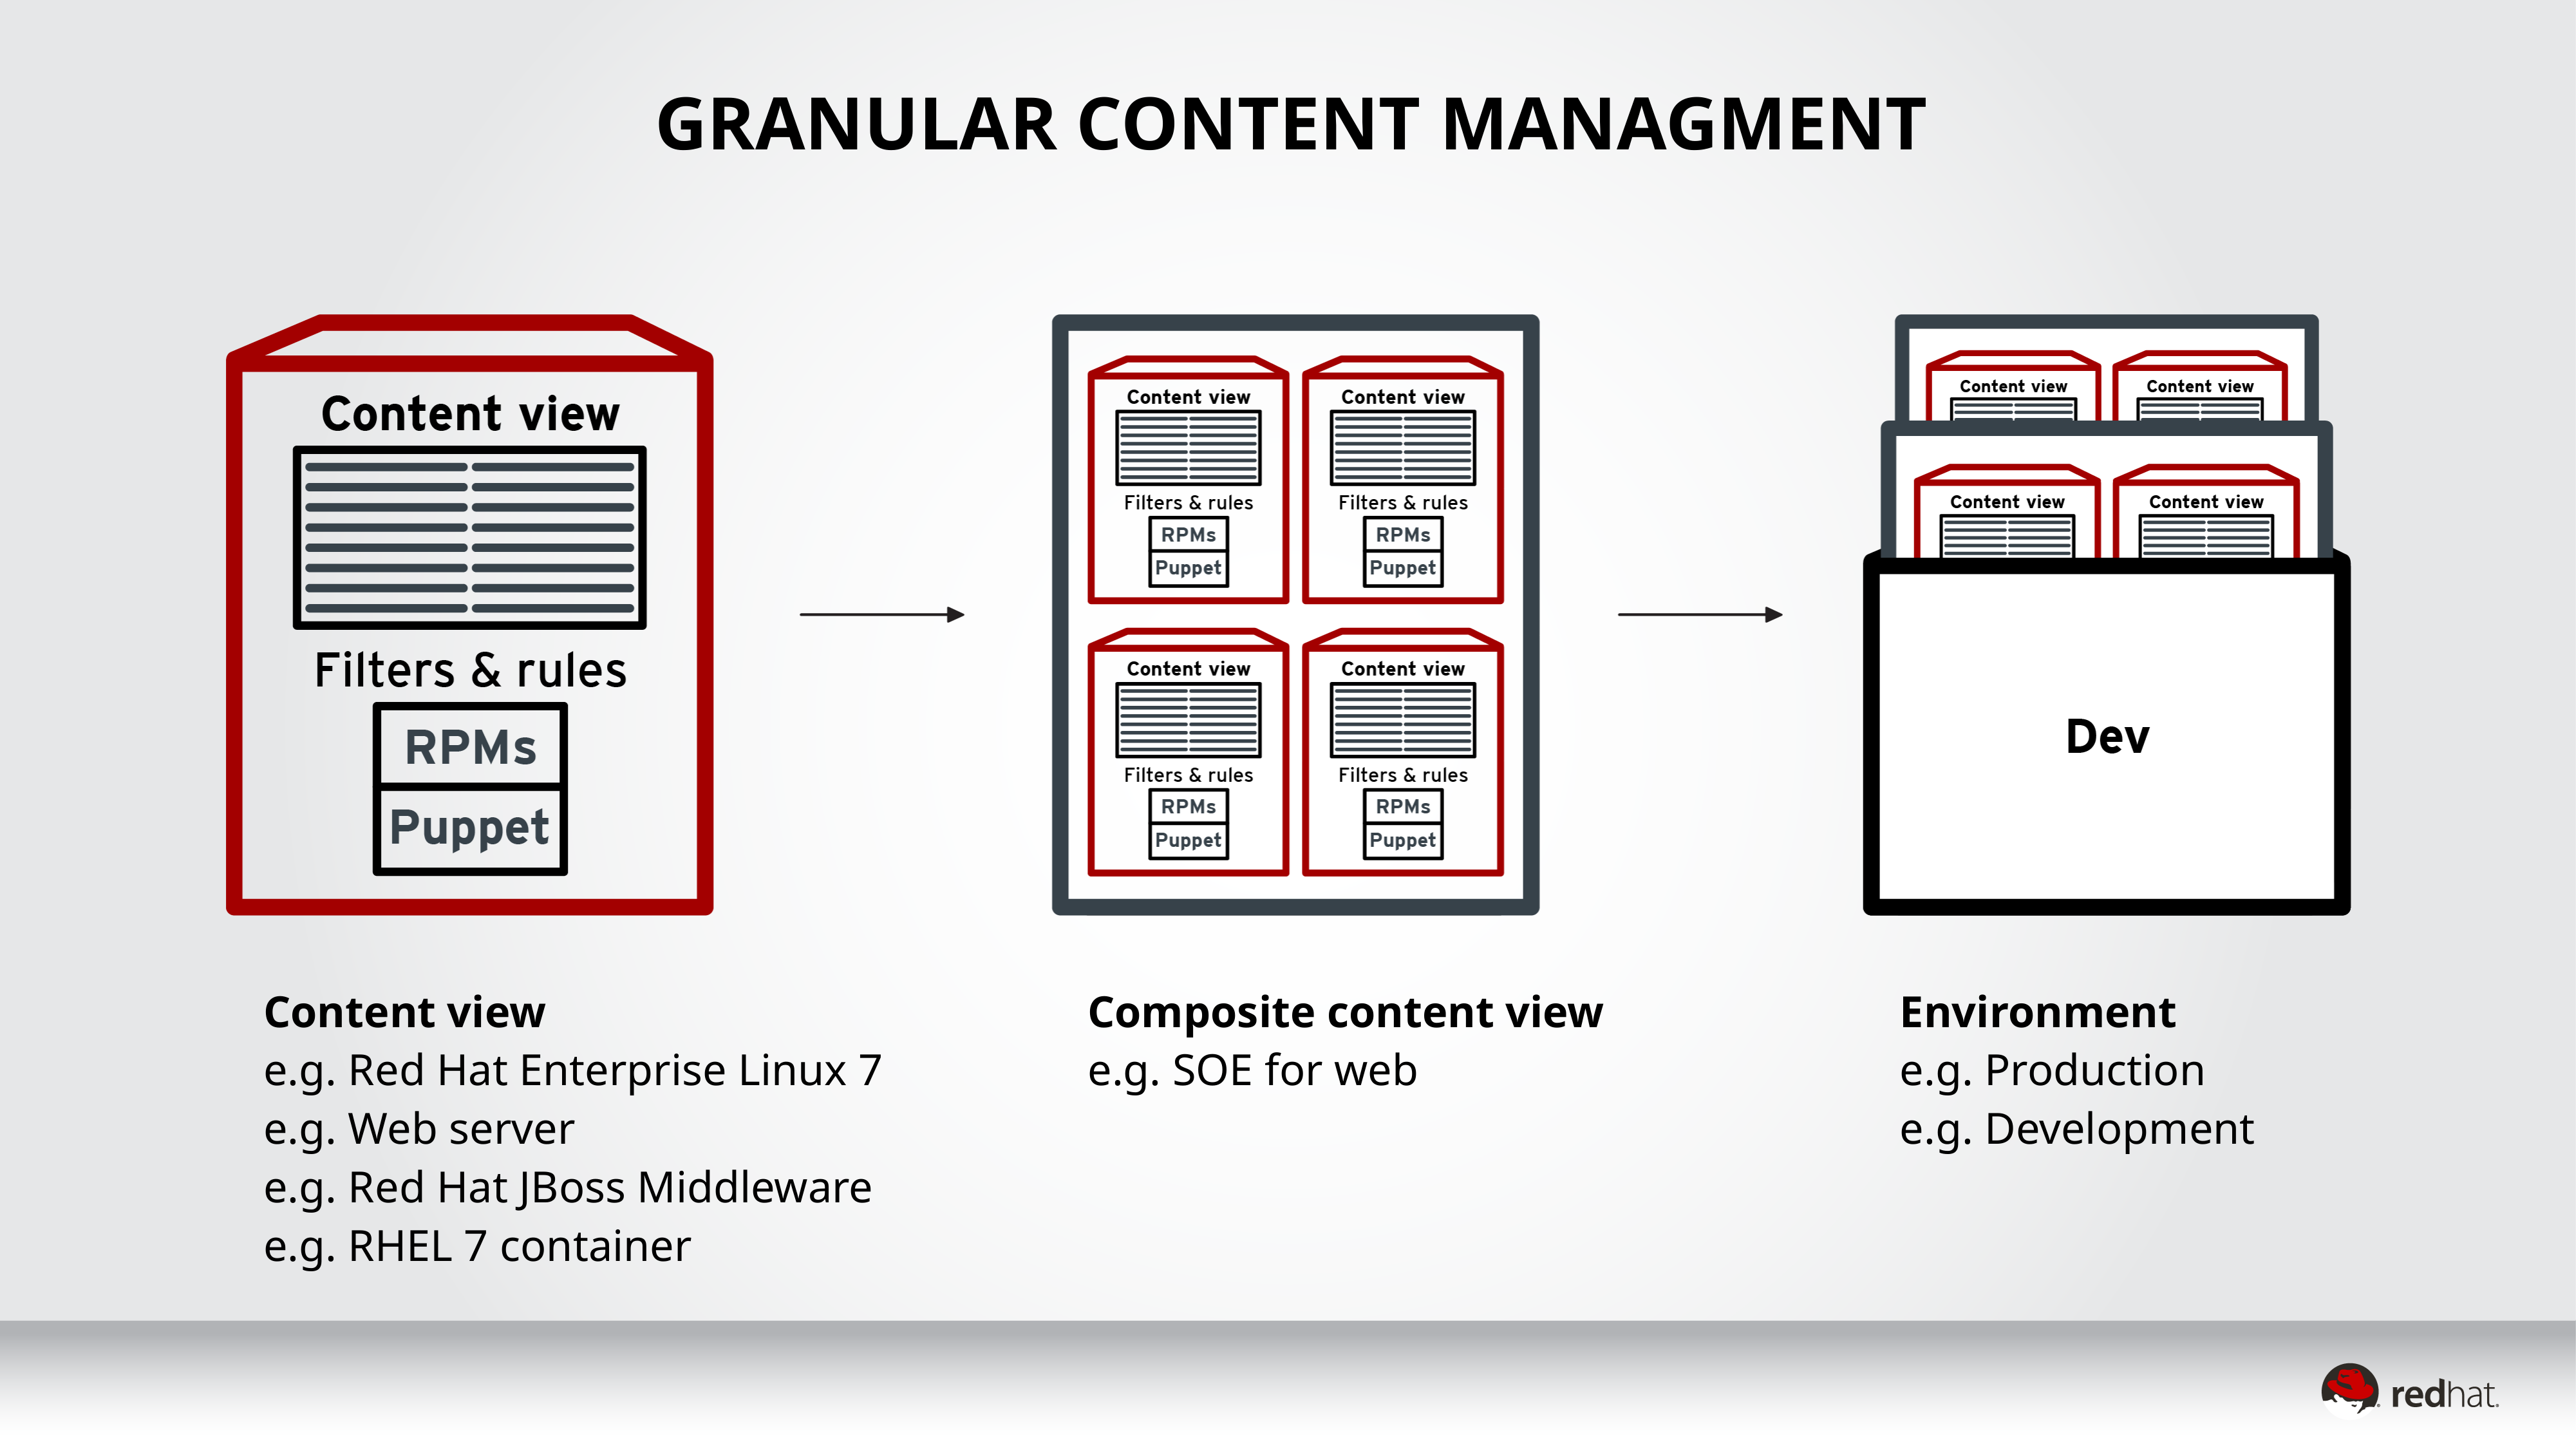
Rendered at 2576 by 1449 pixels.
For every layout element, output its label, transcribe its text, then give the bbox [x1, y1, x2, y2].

text_box Environment e.g. Production e.g. Development [1890, 976, 2546, 1151]
text_box Content view e.g. Red Hat Enterprise Linux 7 e.g. Web server e.g. Red Hat JBoss Middleware e.g. RHEL 7 container [254, 976, 910, 1260]
text_box GRANULAR CONTENT MANAGMENT [645, 67, 1926, 169]
picture [0, 0, 2576, 1449]
text_box Composite content view e.g. SOE for web [1078, 976, 1734, 1096]
